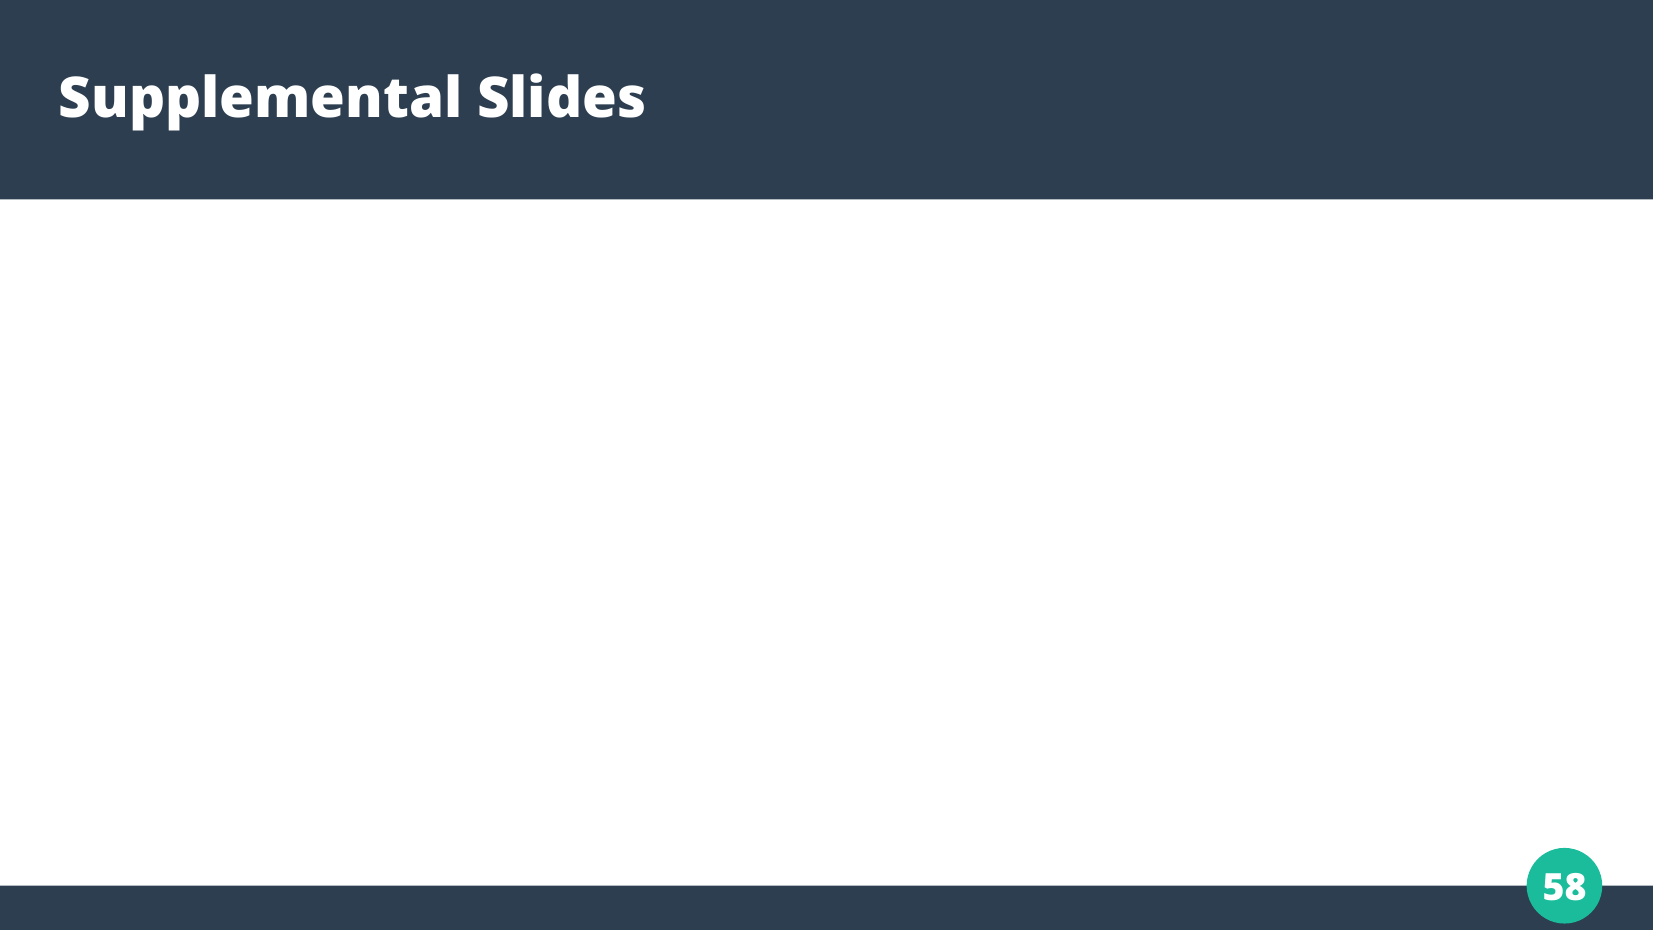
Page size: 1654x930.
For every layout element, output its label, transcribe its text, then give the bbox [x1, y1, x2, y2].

title Supplemental Slides [58, 36, 1594, 155]
